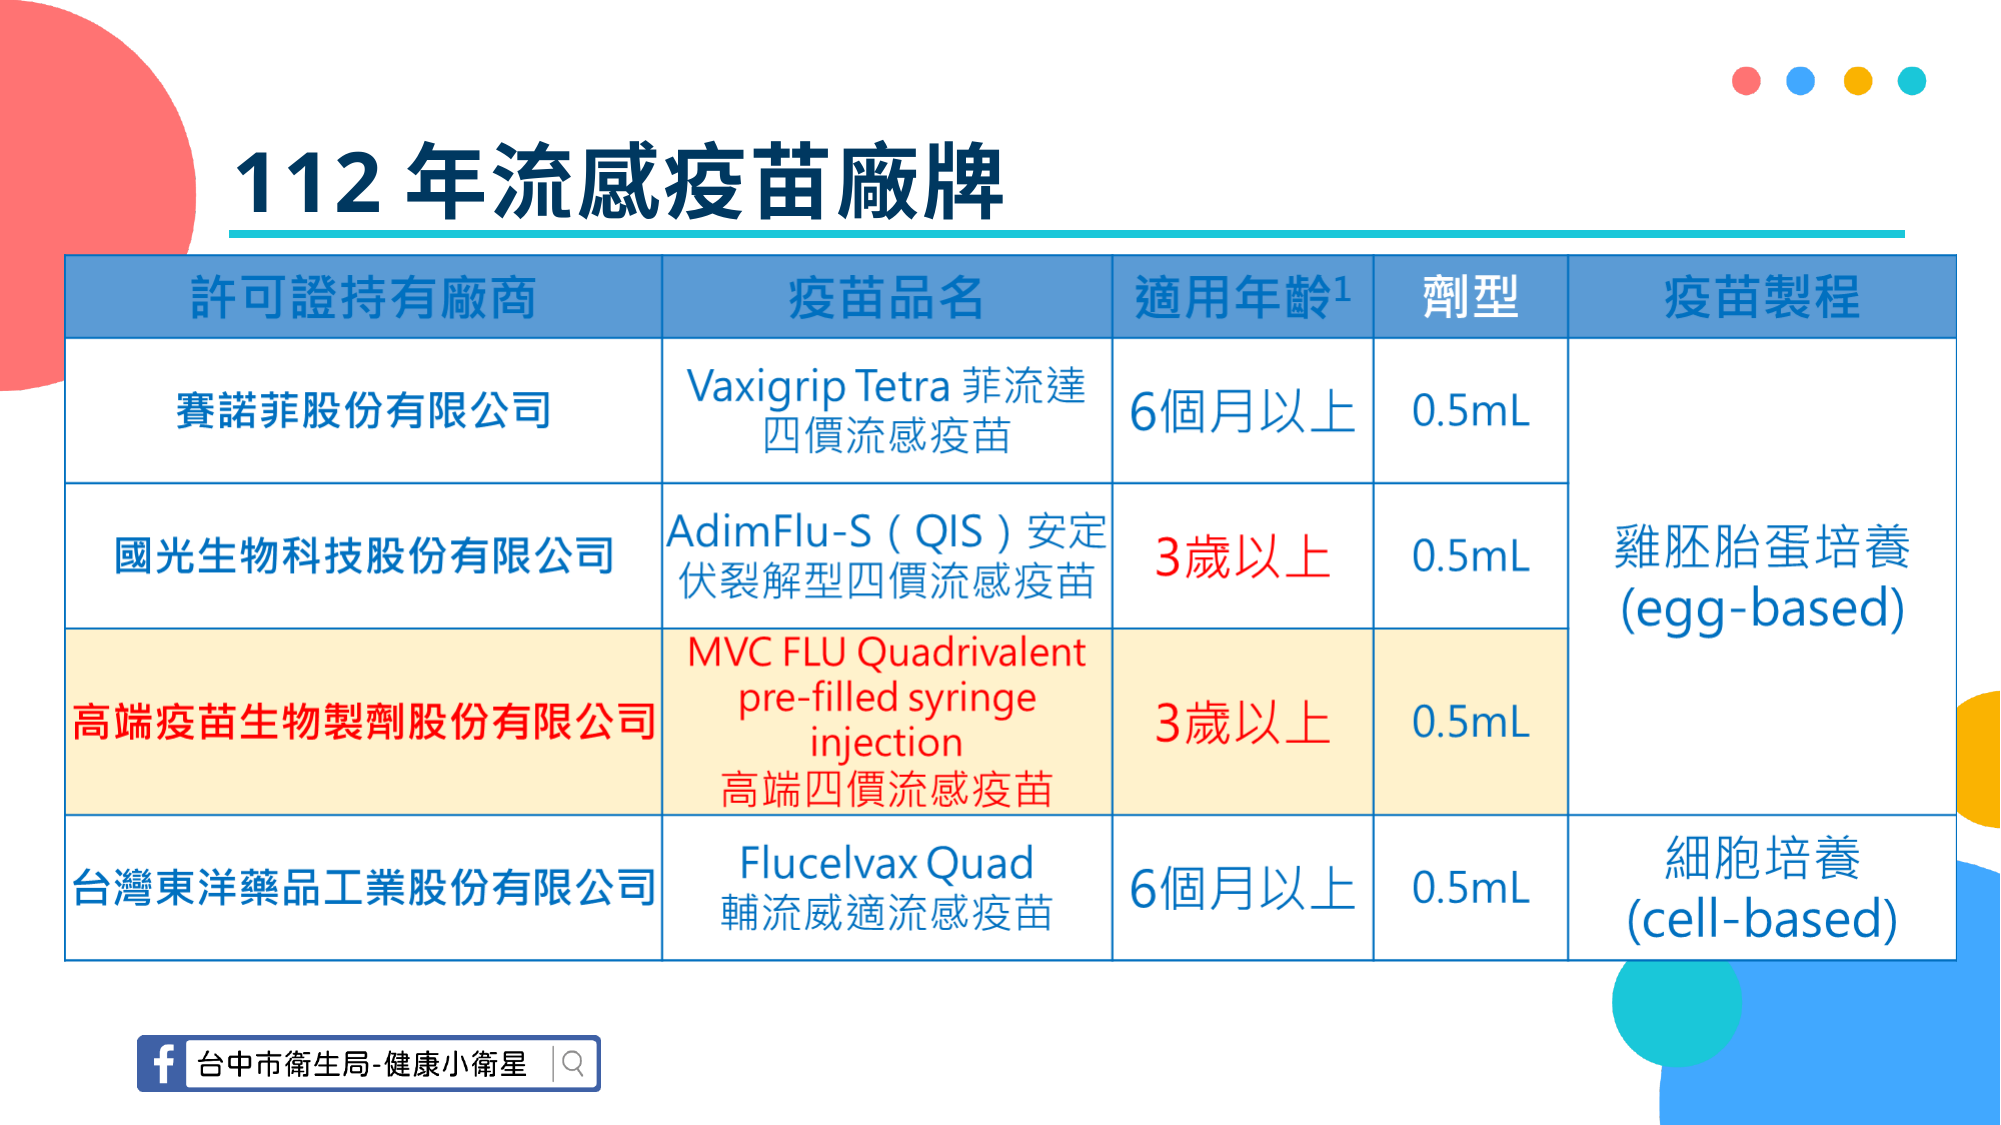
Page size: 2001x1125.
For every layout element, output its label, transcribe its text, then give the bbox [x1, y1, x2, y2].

text_box 3 [1412, 1031, 1973, 1092]
picture [64, 252, 1957, 980]
title 112年流感疫苗廠牌 [217, 76, 1158, 252]
